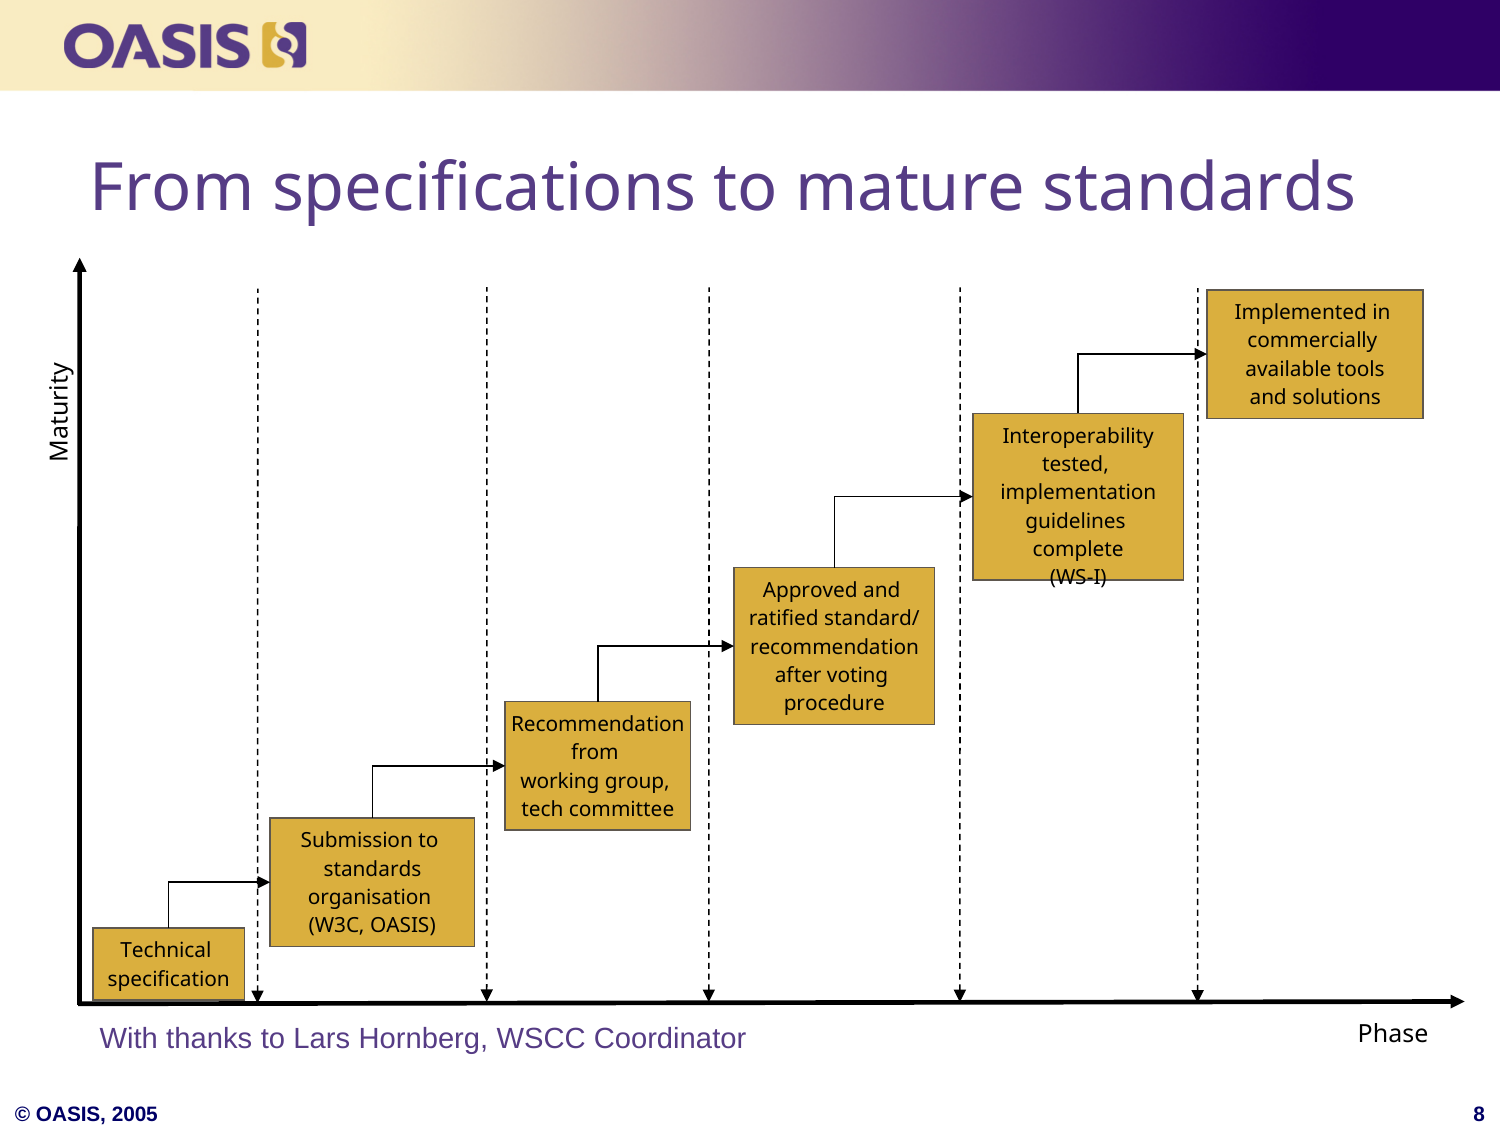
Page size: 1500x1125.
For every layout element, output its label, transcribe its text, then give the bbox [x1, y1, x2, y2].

text_box Technical specification [92, 927, 245, 1000]
text_box Phase [1342, 1008, 1444, 1058]
text_box Recommendation from working group, tech committee [505, 701, 691, 831]
text_box Implemented in commercially available tools and solutions [1207, 289, 1424, 419]
text_box Submission to standards organisation (W3C, OASIS) [270, 817, 475, 947]
text_box With thanks to Lars Hornberg, WSCC Coordinator [84, 1014, 771, 1063]
text_box Interoperability tested, implementation guidelines complete (WS-I) [972, 413, 1184, 580]
text_box Maturity [33, 347, 83, 478]
text_box Approved and ratified standard/ recommendation after voting procedure [733, 567, 935, 725]
picture [0, 0, 1500, 1125]
title From specifications to mature standards [75, 44, 1500, 233]
